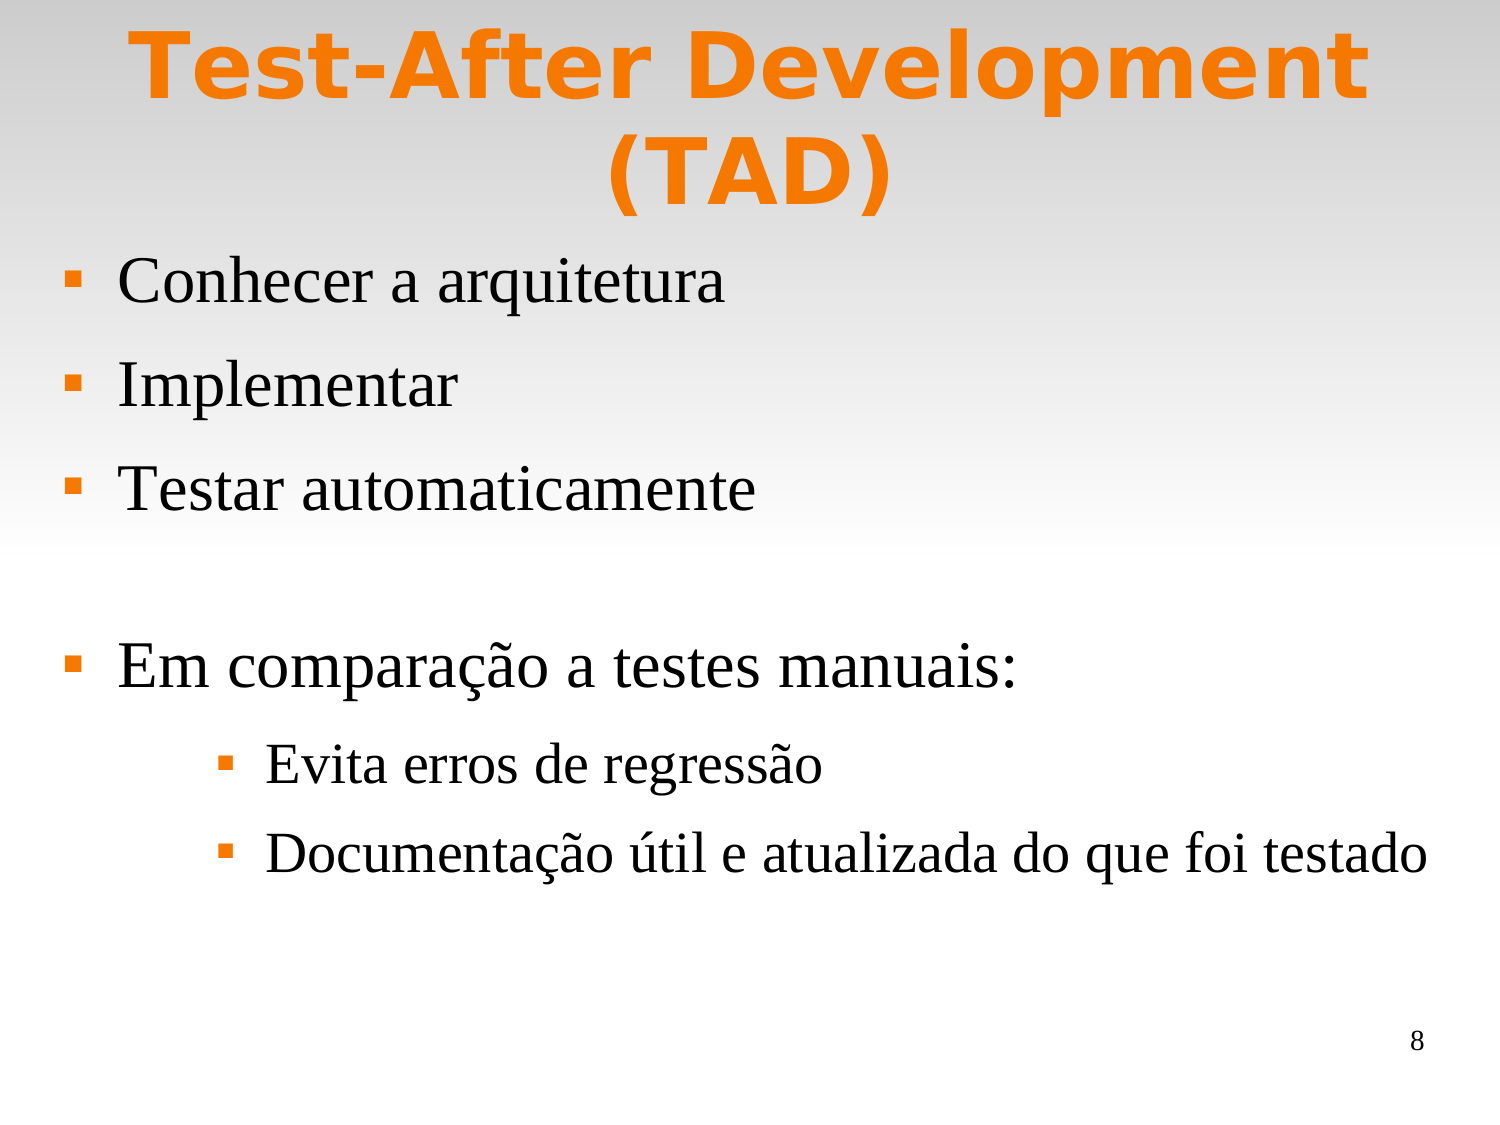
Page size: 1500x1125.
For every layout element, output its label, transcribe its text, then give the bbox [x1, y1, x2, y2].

title Test-After Development (TAD)‏ [29, 12, 1471, 227]
list Conhecer a arquitetura Implementar Testar automaticamente Em comparação a testes manuais: Evita erros de regressão Documentação útil e atualizada do que foi testado [29, 243, 1471, 1033]
